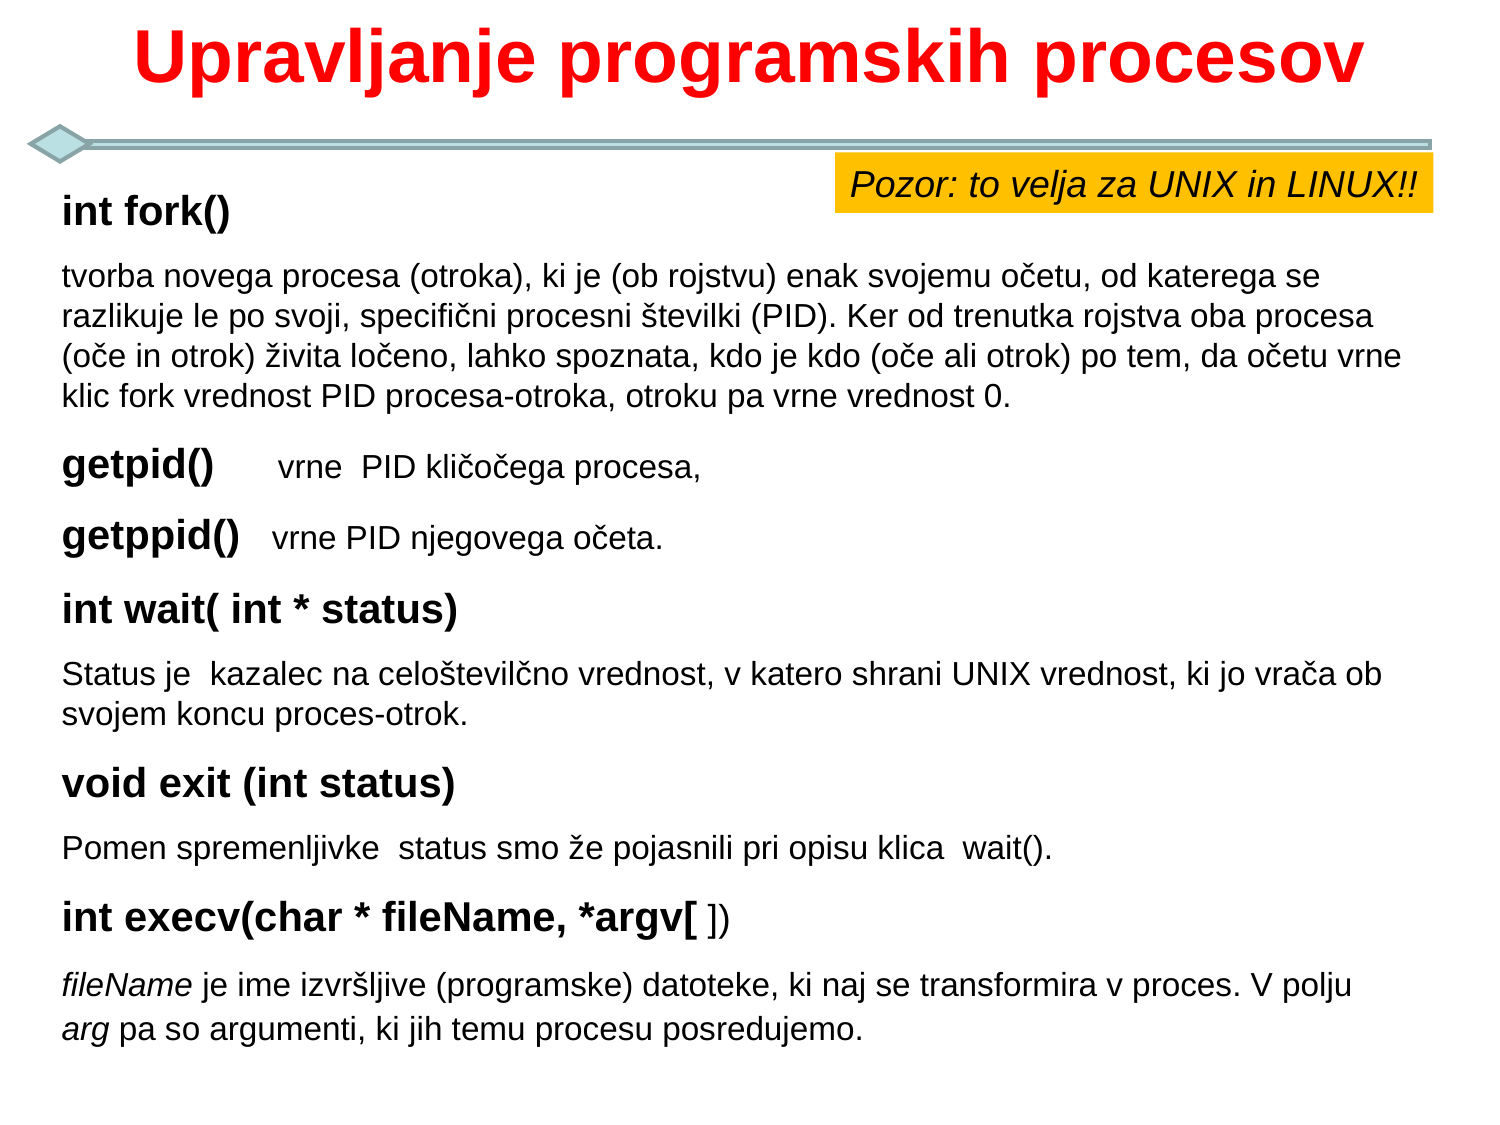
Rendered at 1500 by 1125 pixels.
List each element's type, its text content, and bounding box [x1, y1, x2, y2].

text_box Pozor: to velja za UNIX in LINUX!! [835, 152, 1434, 213]
text_box int fork() tvorba novega procesa (otroka), ki je (ob rojstvu) enak svojemu očetu, od katerega se razlikuje le po svoji, specifični procesni številki (PID). Ker od trenutka rojstva oba procesa (oče in otrok) živita ločeno, lahko spoznata, kdo je kdo (oče ali otrok) po tem, da očetu vrne klic fork vrednost PID procesa-otroka, otroku pa vrne vrednost 0. getpid() vrne PID kličočega procesa, getppid() vrne PID njegovega očeta. int wait( int * status) Status je kazalec na celoštevilčno vrednost, v katero shrani UNIX vrednost, ki jo vrača ob svojem koncu proces-otrok. void exit (int status) Pomen spremenljivke status smo že pojasnili pri opisu klica wait(). int execv(char * fileName, *argv[ ]) fileName je ime izvršljive (programske) datoteke, ki naj se transformira v proces. V polju arg pa so argumenti, ki jih temu procesu posredujemo. [46, 175, 1435, 1056]
title Upravljanje programskih procesov [75, 0, 1426, 186]
